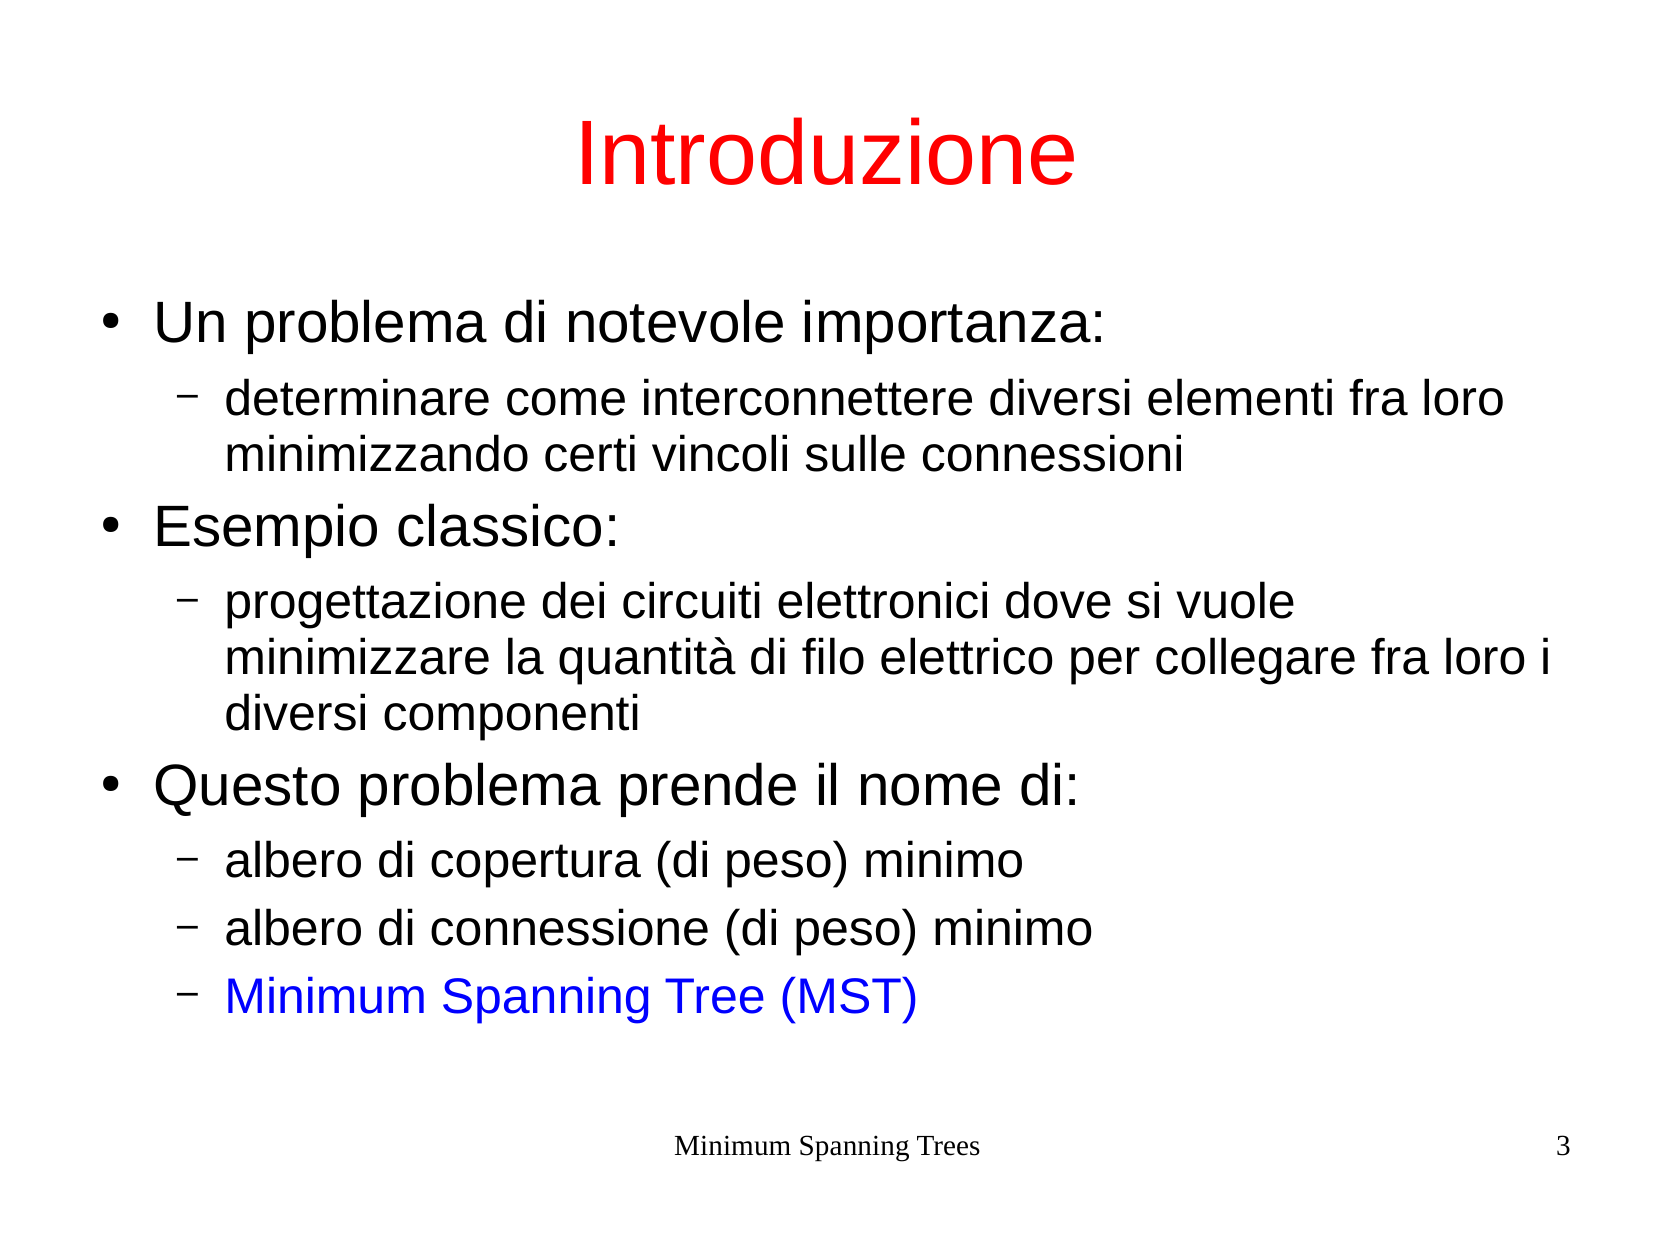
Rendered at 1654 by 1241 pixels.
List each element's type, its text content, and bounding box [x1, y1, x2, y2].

list Un problema di notevole importanza: determinare come interconnettere diversi elementi fra loro minimizzando certi vincoli sulle connessioni Esempio classico: progettazione dei circuiti elettronici dove si vuole minimizzare la quantità di filo elettrico per collegare fra loro i diversi componenti Questo problema prende il nome di: albero di copertura (di peso) minimo albero di connessione (di peso) minimo Minimum Spanning Tree (MST) [82, 290, 1571, 1109]
title Introduzione [82, 49, 1571, 257]
